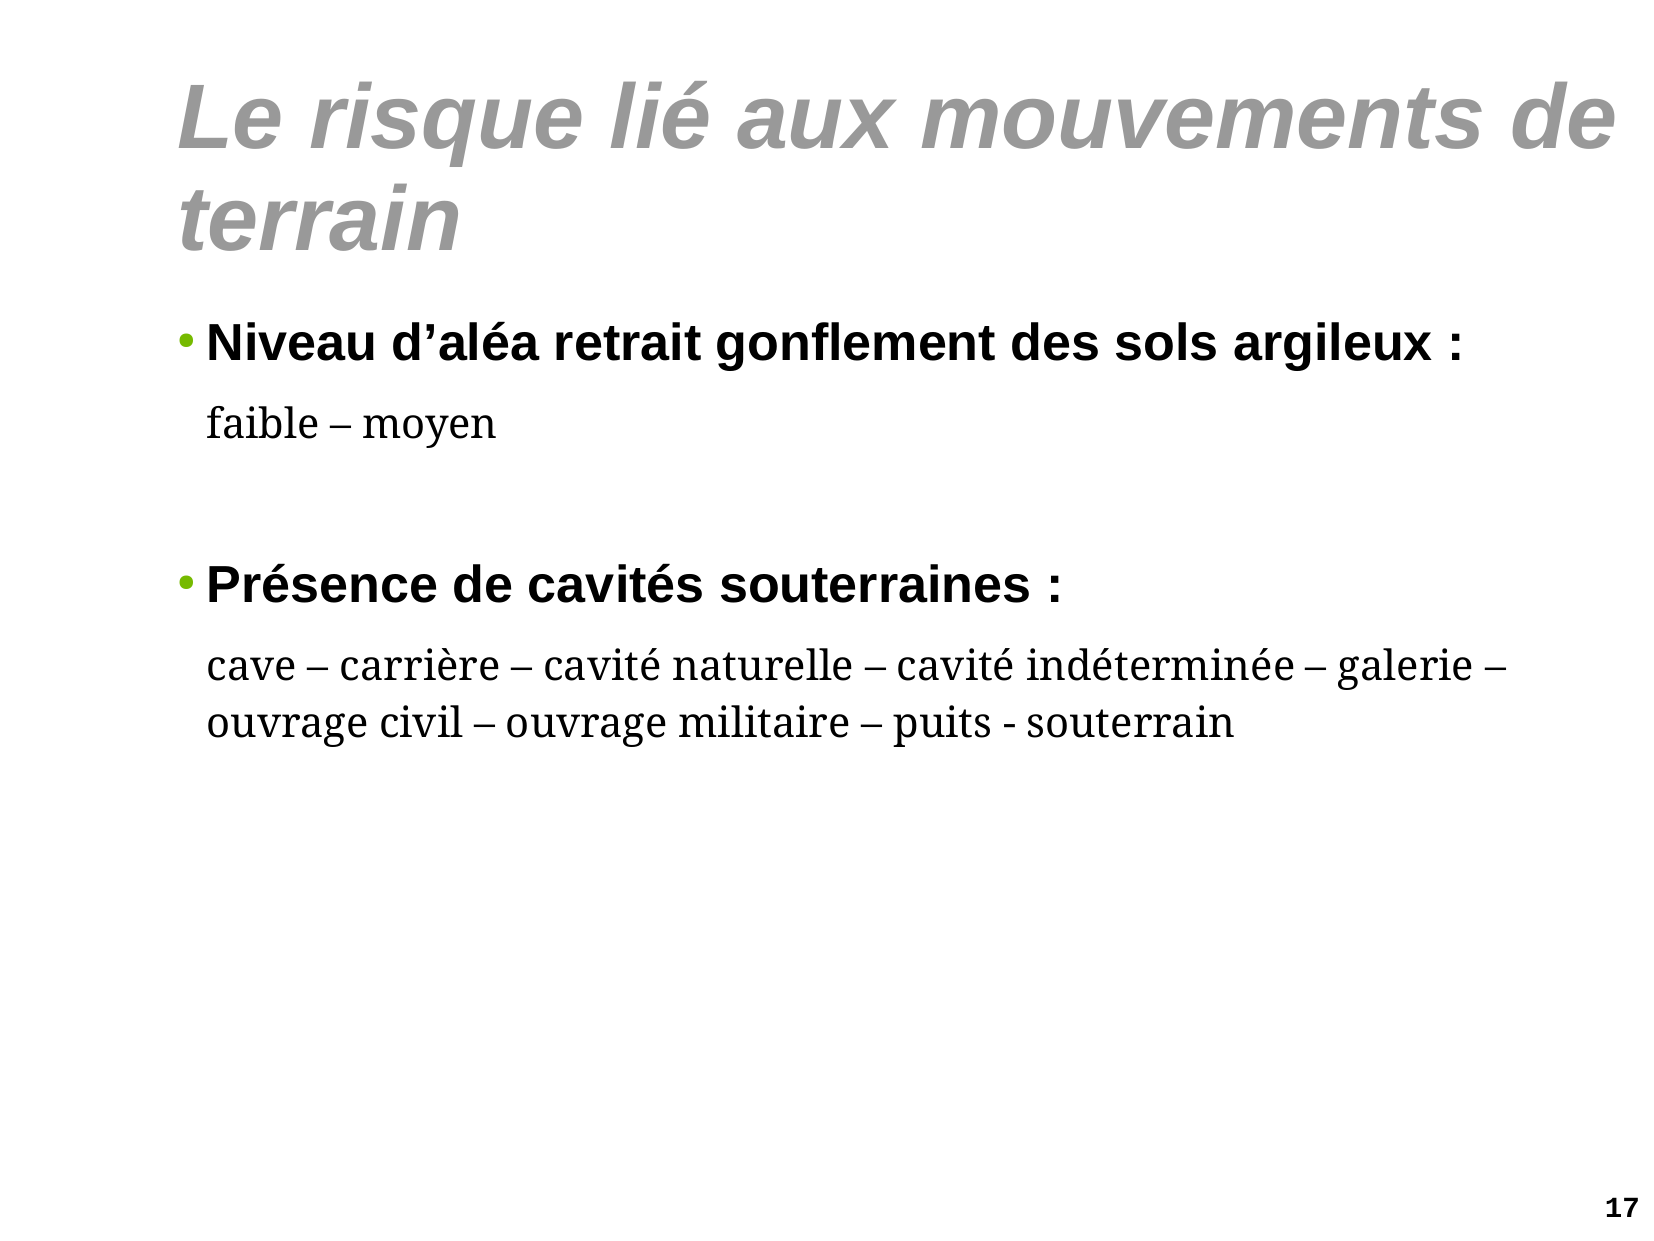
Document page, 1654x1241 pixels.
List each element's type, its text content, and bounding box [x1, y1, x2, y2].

title Le risque lié aux mouvements de terrain [177, 65, 1625, 271]
list Niveau d’aléa retrait gonflement des sols argileux : faible – moyen Présence de cavités souterraines : cave – carrière – cavité naturelle – cavité indéterminée – galerie – ouvrage civil – ouvrage militaire – puits - souterrain [177, 312, 1595, 1123]
